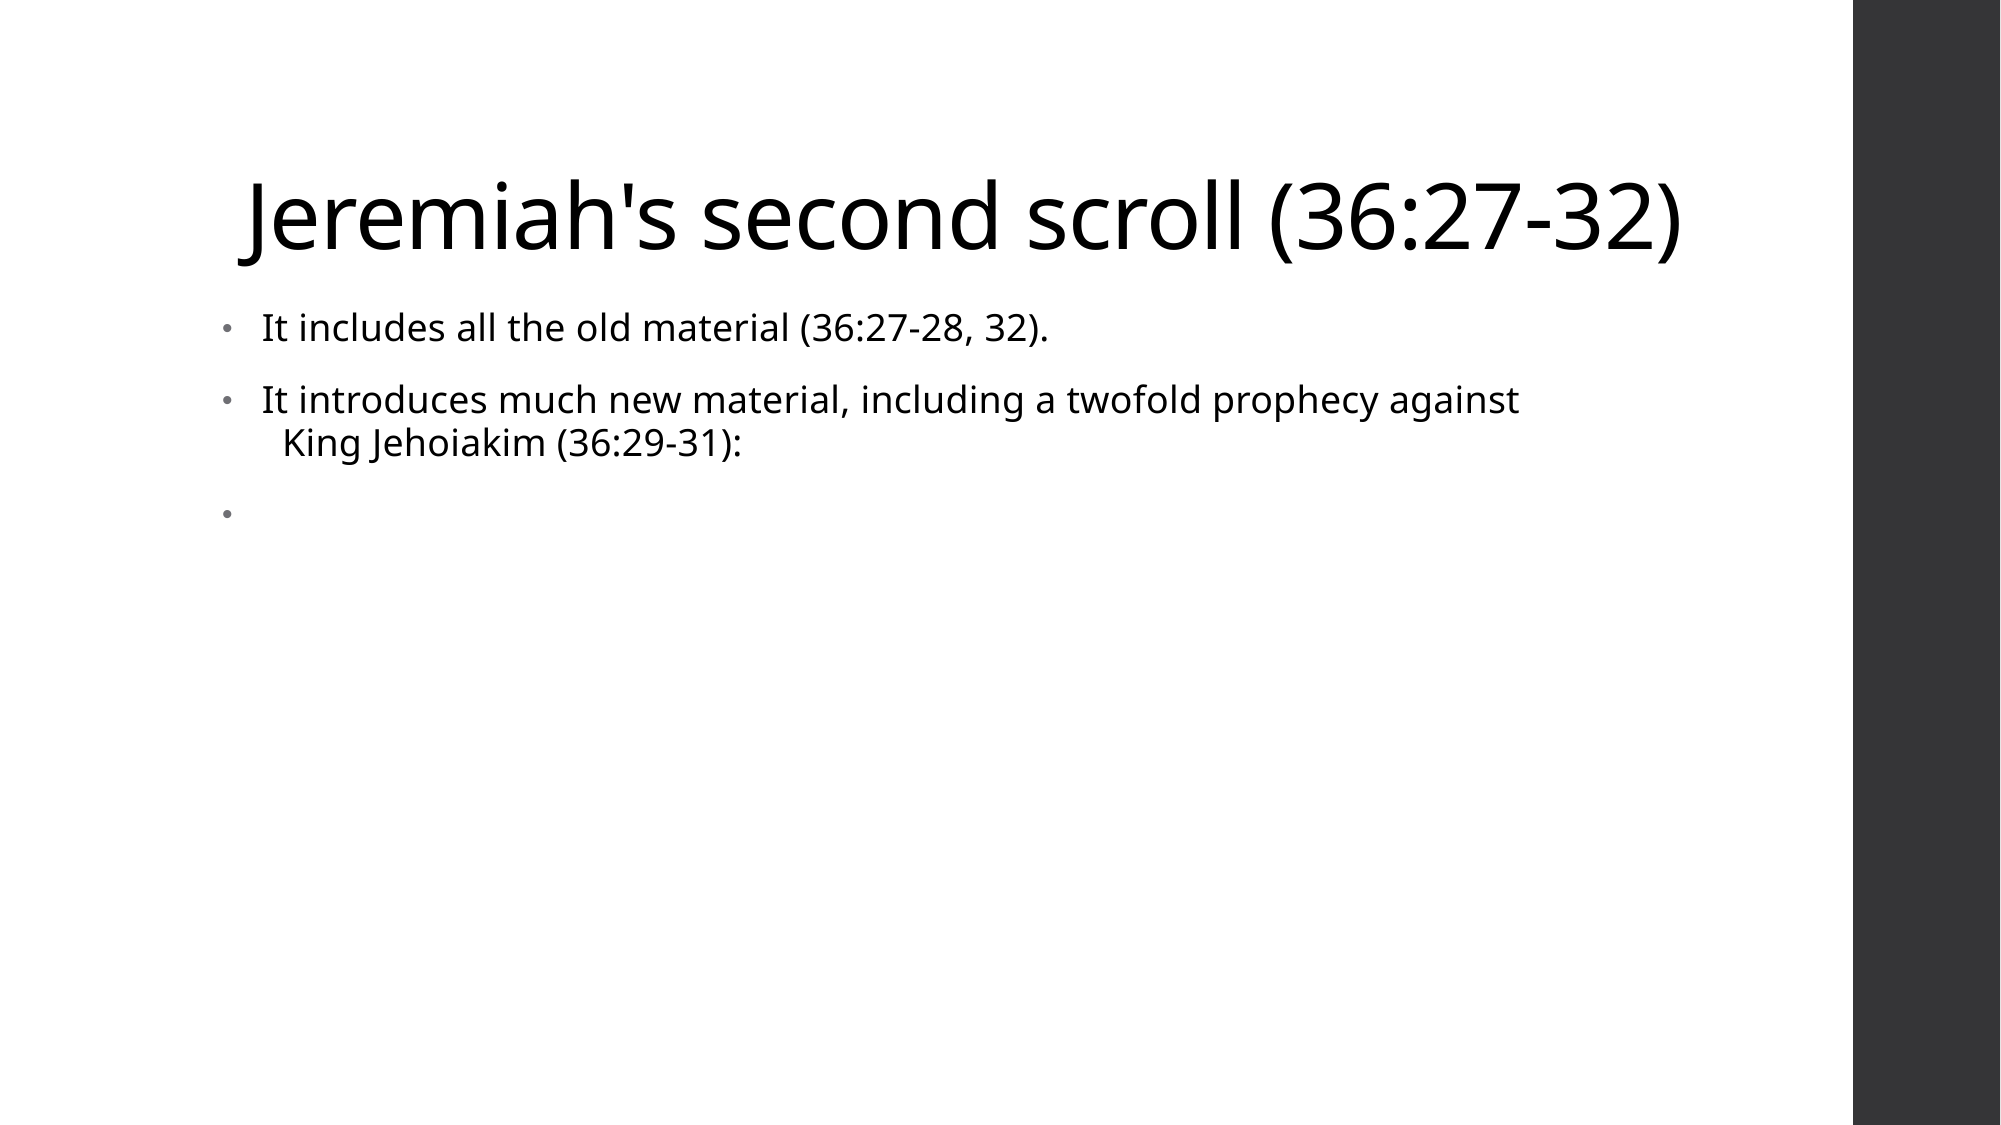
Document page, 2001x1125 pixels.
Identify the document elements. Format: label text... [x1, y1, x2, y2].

title Jeremiah's second scroll (36:27-32) [206, 60, 1797, 278]
list It includes all the old material (36:27-28, 32). It introduces much new material, including a twofold prophecy against King Jehoiakim (36:29-31): [206, 299, 1617, 1014]
